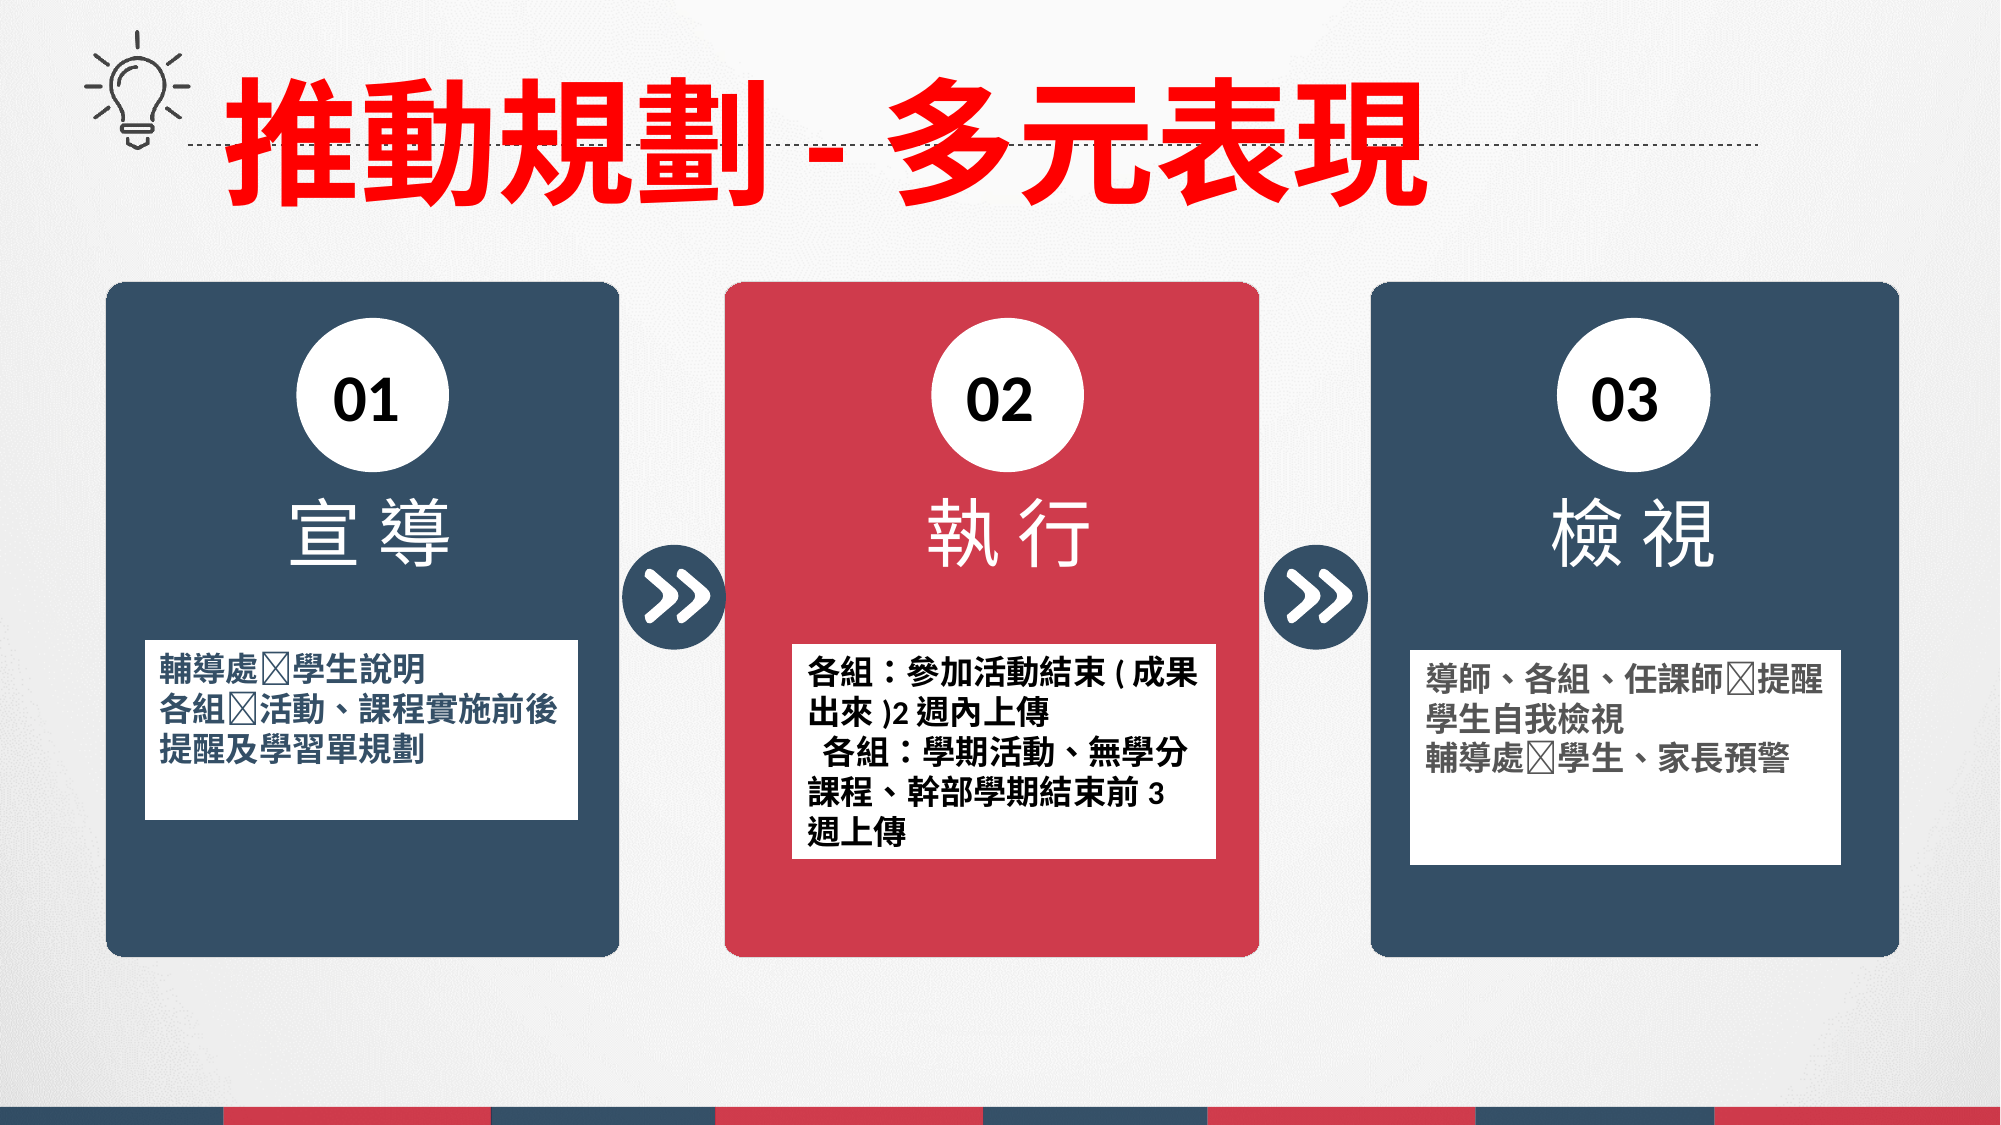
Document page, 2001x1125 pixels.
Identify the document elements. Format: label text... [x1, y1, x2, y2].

text_box [622, 281, 1260, 958]
text_box 檢 視 [1535, 479, 1766, 584]
text_box 輔導處學生說明 各組活動、課程實施前後提醒及學習單規劃 [145, 640, 578, 820]
text_box 執 行 [911, 479, 1157, 584]
text_box [105, 281, 620, 958]
text_box 01 [318, 347, 432, 444]
text_box 02 [951, 347, 1066, 444]
text_box [1264, 544, 1368, 650]
text_box 推動規劃-多元表現 [222, 57, 1733, 224]
text_box 導師、各組、任課師提醒學生自我檢視 輔導處學生、家長預警 [1410, 650, 1841, 865]
text_box 宣 導 [271, 479, 565, 584]
text_box 03 [1576, 347, 1691, 444]
text_box 各組：參加活動結束(成果出來)2週內上傳 各組：學期活動、無學分課程、幹部學期結束前3週上傳 [792, 644, 1216, 859]
text_box [1370, 281, 1900, 958]
